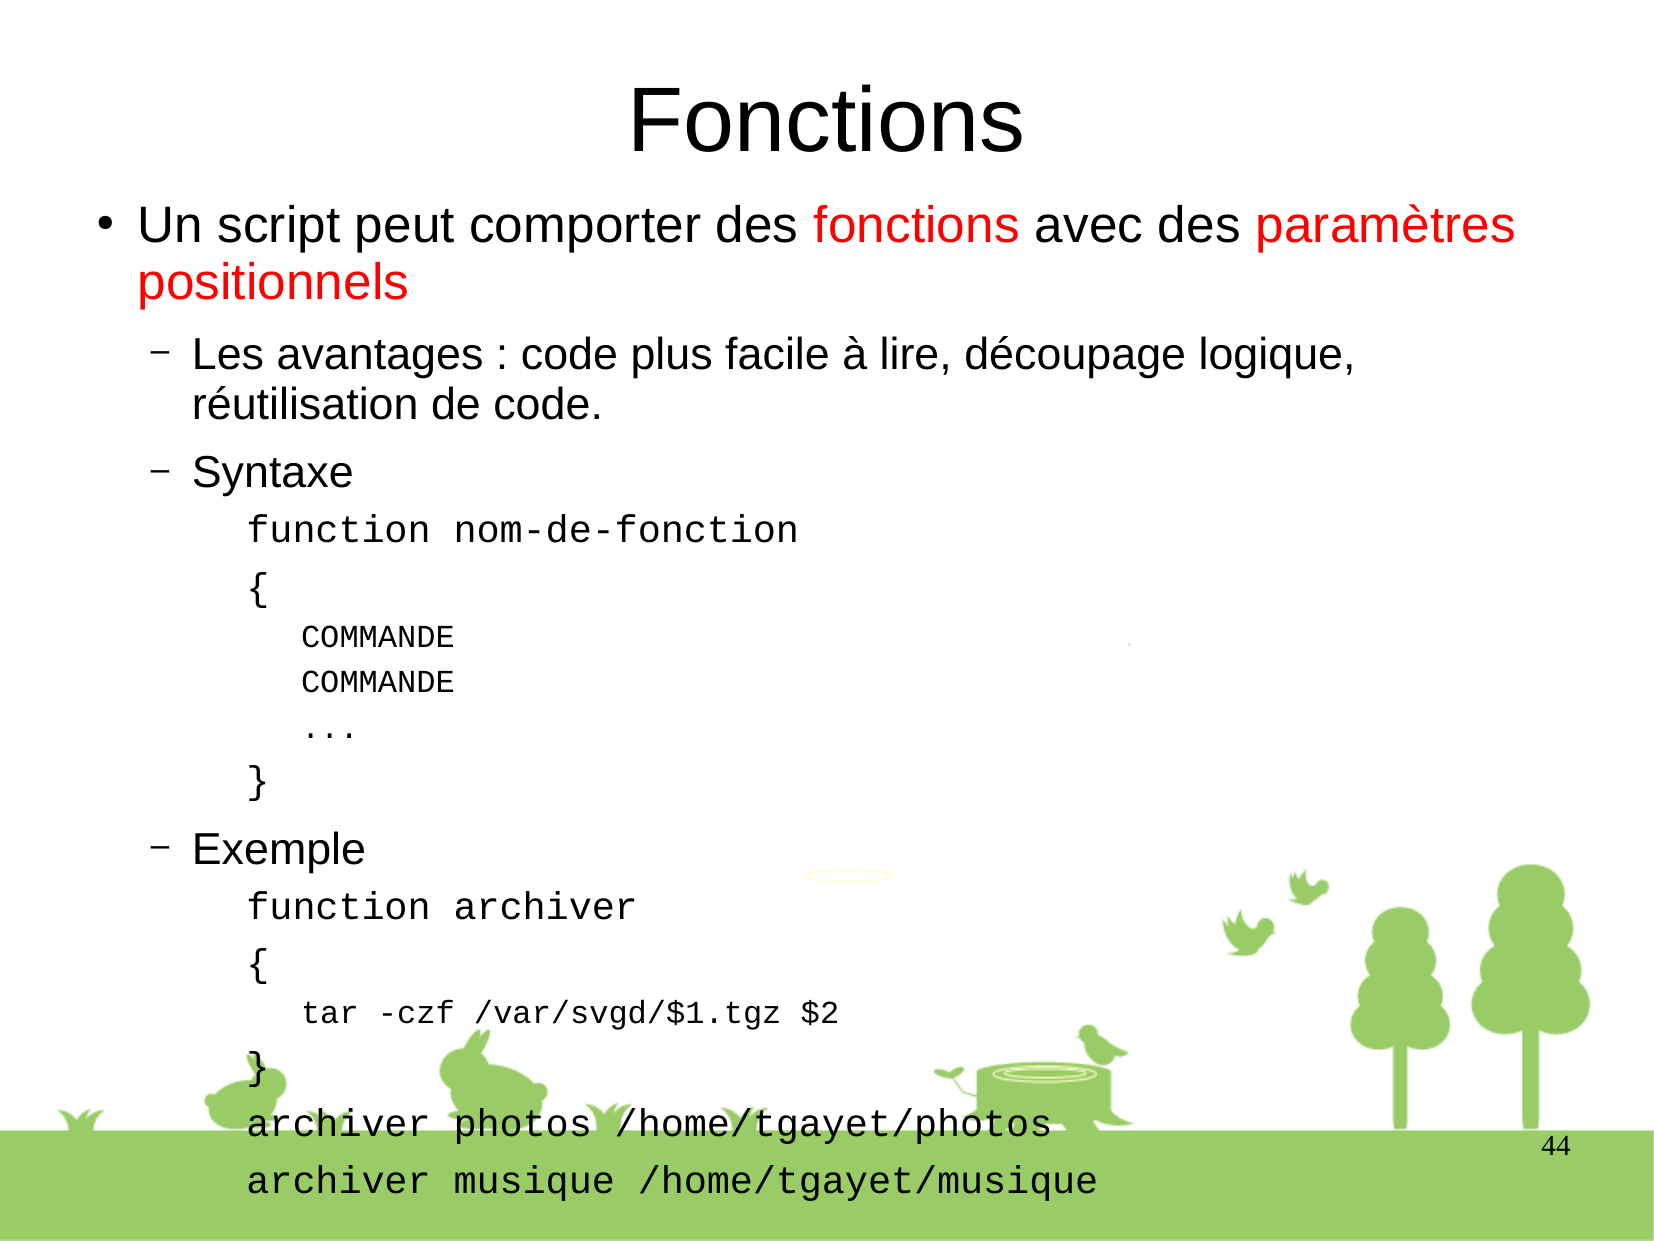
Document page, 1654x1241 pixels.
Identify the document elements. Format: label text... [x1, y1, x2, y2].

picture [0, 0, 1654, 1241]
title Fonctions [82, 49, 1571, 189]
list Un script peut comporter des fonctions avec des paramètres positionnels Les avantages : code plus facile à lire, découpage logique, réutilisation de code. Syntaxe function nom-de-fonction { COMMANDE COMMANDE ... } Exemple function archiver { tar -czf /var/svgd/$1.tgz $2 } archiver photos /home/tgayet/photos archiver musique /home/tgayet/musique [82, 195, 1538, 1217]
